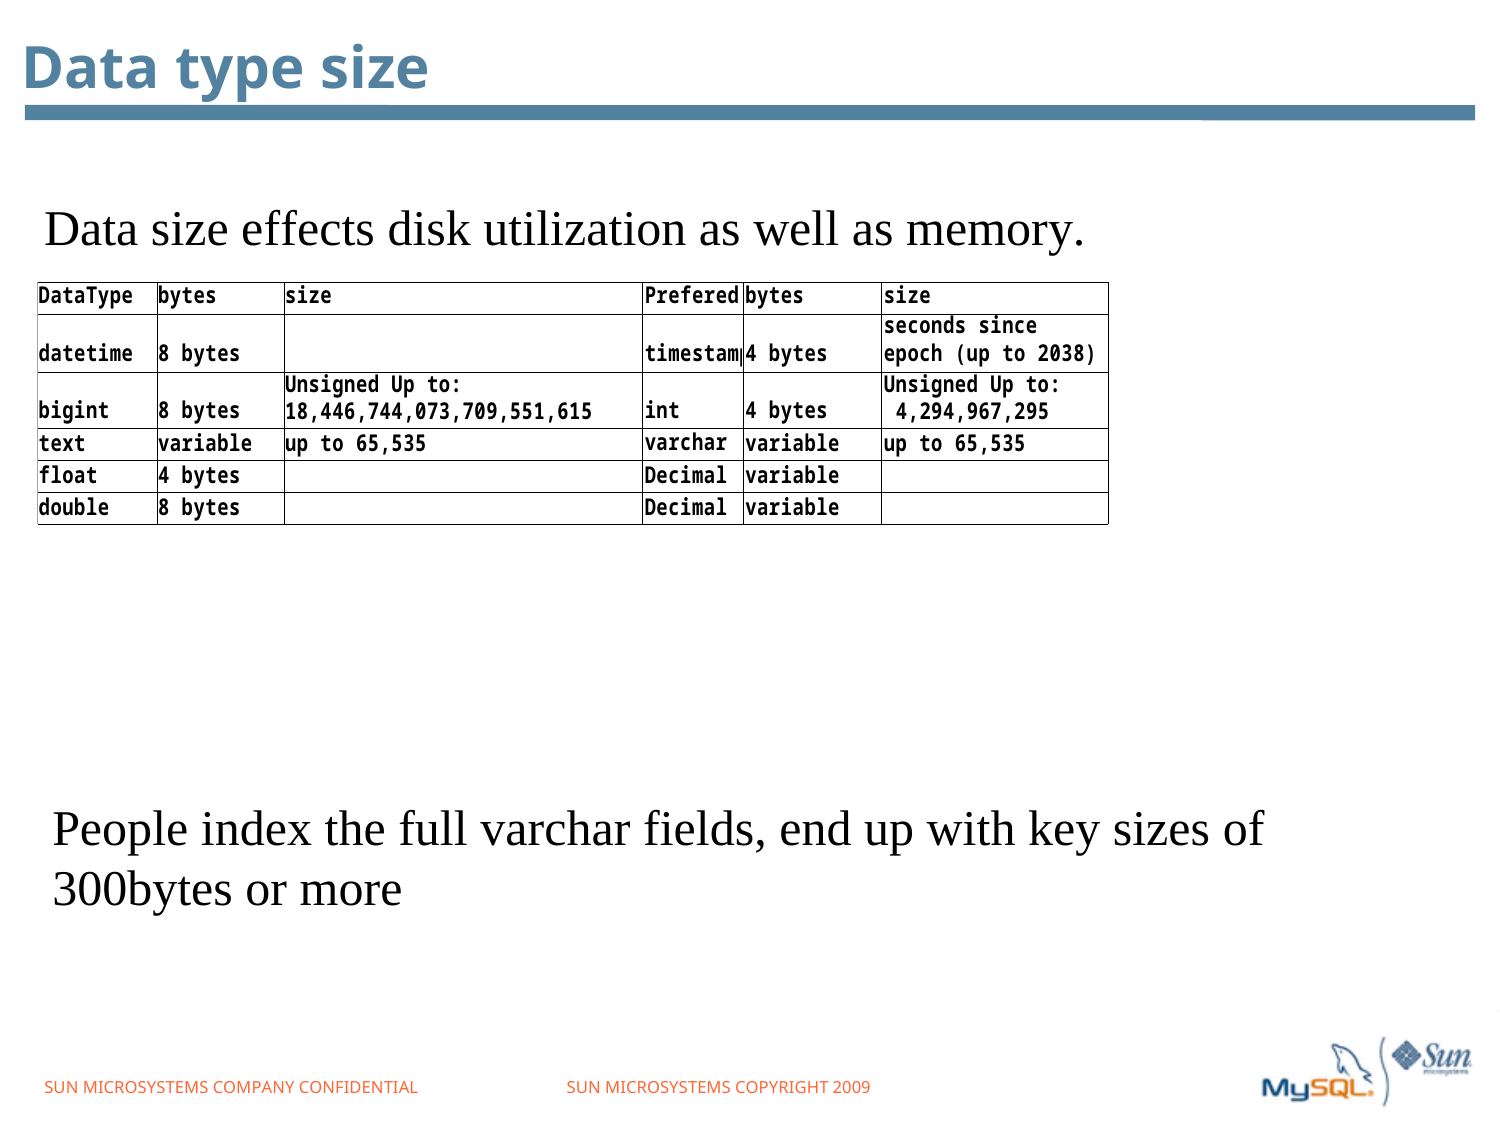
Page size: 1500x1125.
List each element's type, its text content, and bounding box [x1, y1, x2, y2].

picture [37, 923, 1500, 1125]
picture [37, 249, 1413, 787]
text_box People index the full varchar fields, end up with key sizes of 300bytes or more [37, 787, 1439, 923]
title Data type size [0, 0, 1500, 138]
text_box Data size effects disk utilization as well as memory. [29, 187, 1127, 263]
